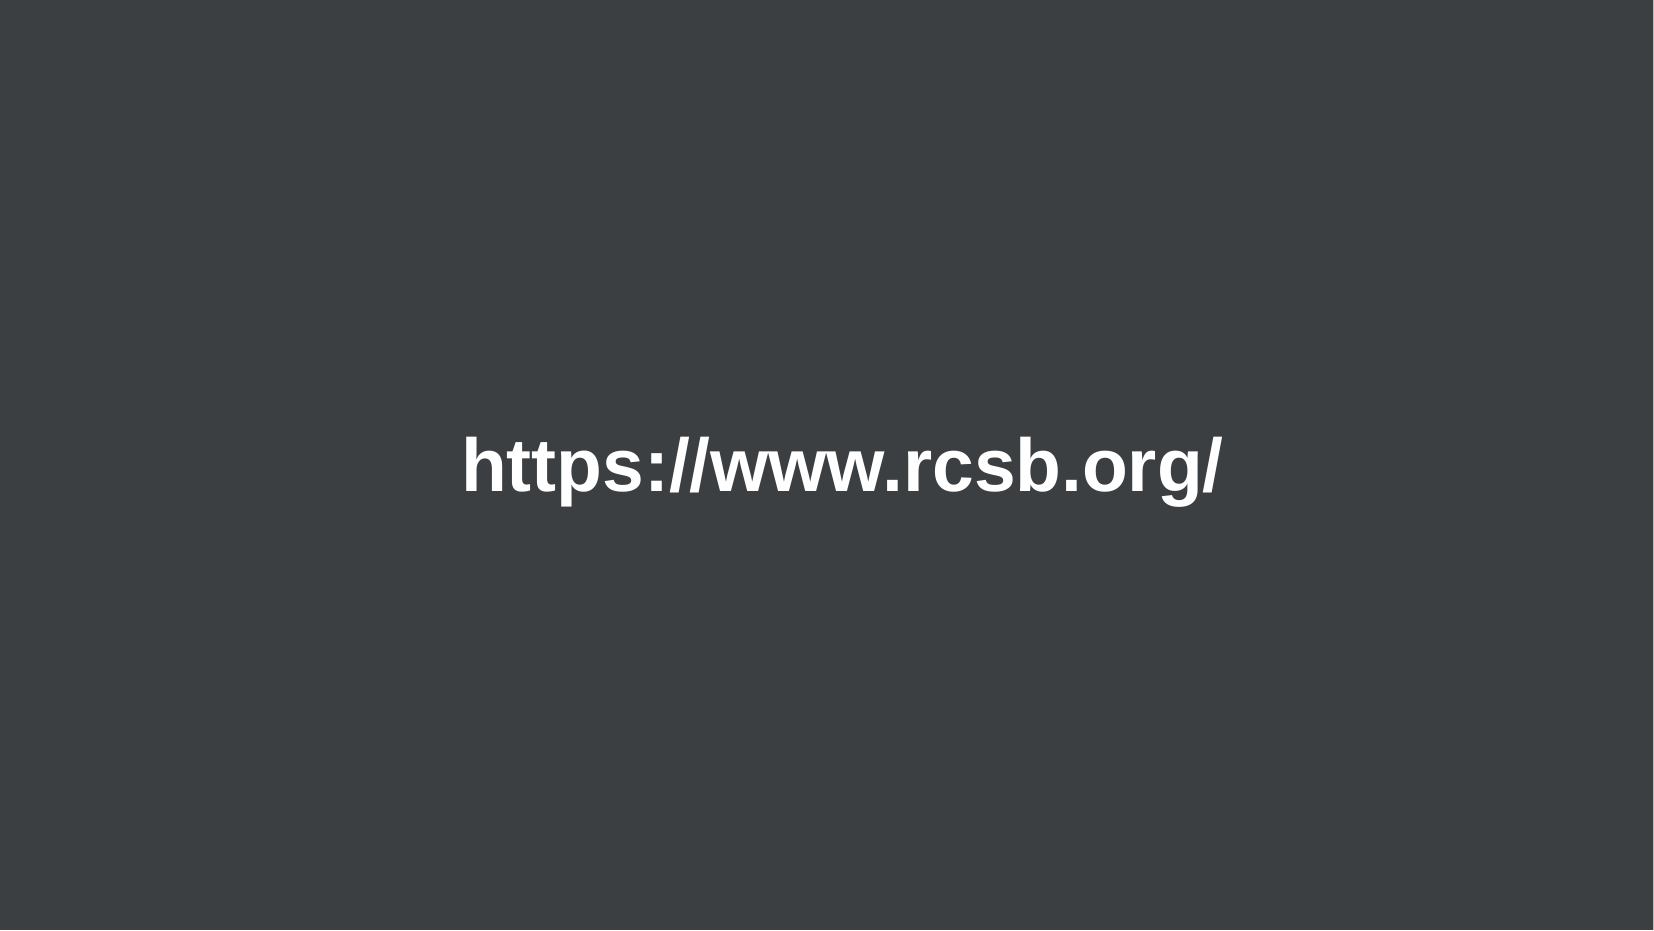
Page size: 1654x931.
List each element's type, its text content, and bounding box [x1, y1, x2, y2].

text_box https://www.rcsb.org/ [0, 0, 1651, 931]
